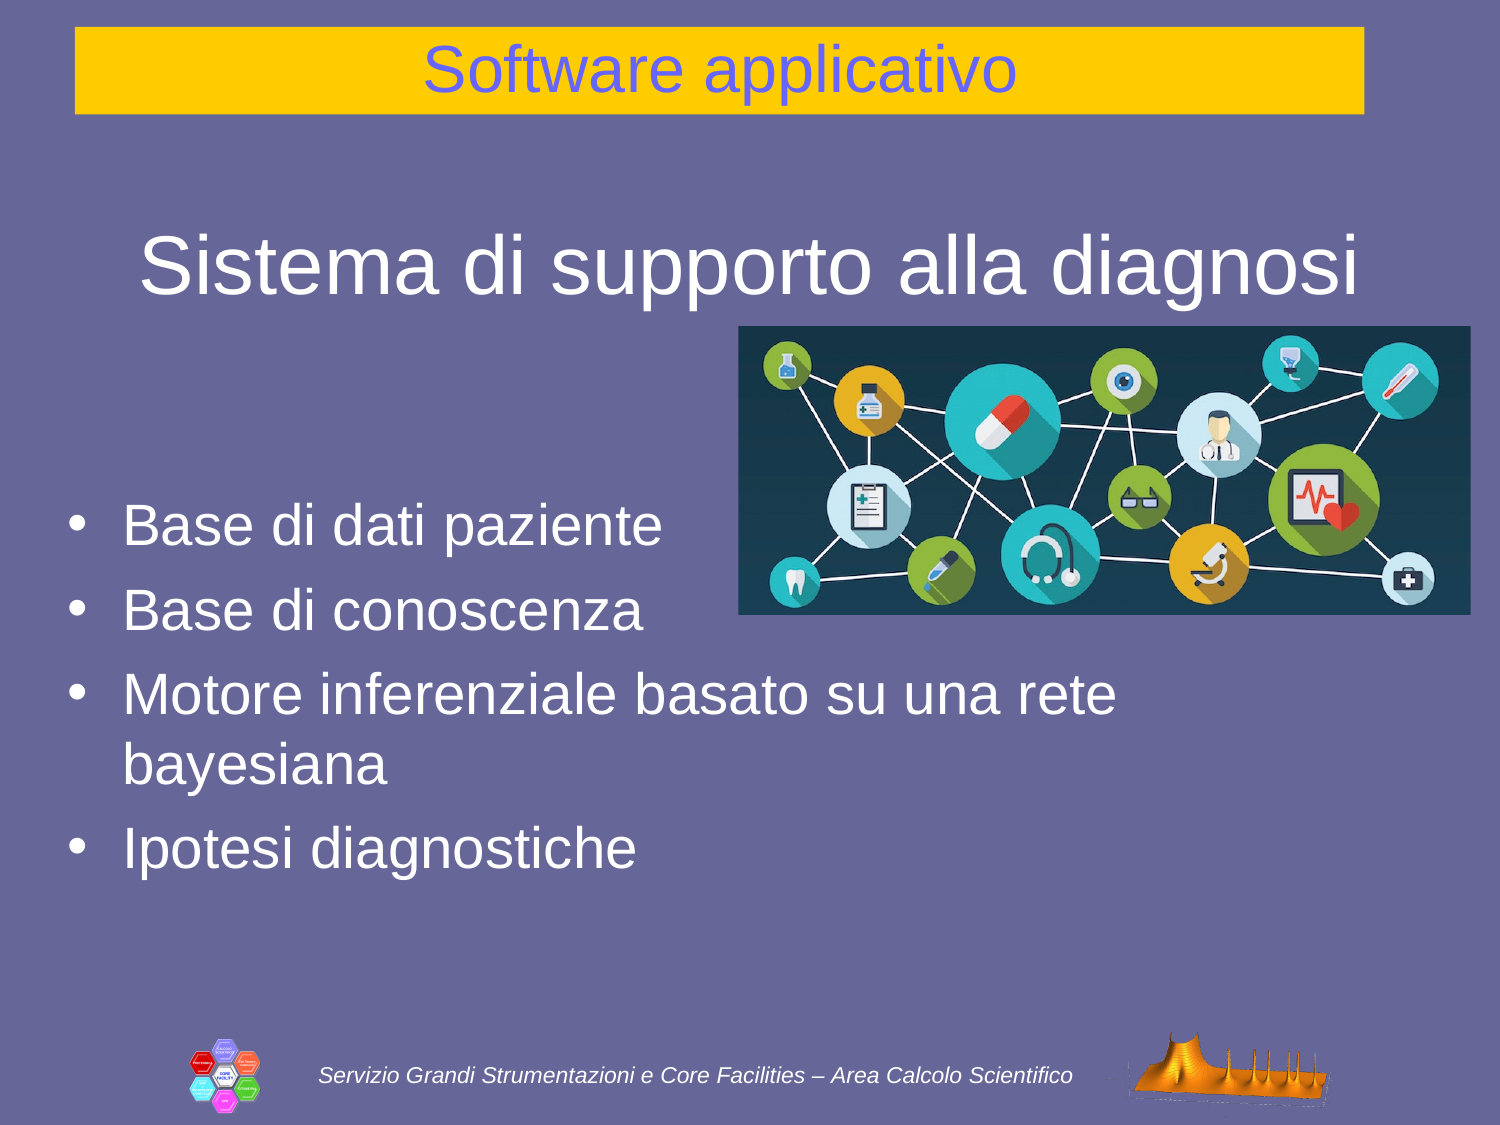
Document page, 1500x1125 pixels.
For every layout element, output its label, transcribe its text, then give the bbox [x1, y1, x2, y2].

picture [738, 326, 1471, 615]
list Base di dati paziente Base di conoscenza Motore inferenziale basato su una rete bayesiana Ipotesi diagnostiche [53, 479, 1404, 965]
picture [1104, 1029, 1341, 1118]
title Sistema di supporto alla diagnosi [75, 167, 1426, 355]
picture [183, 1034, 266, 1118]
text_box Software applicativo [74, 26, 1365, 115]
